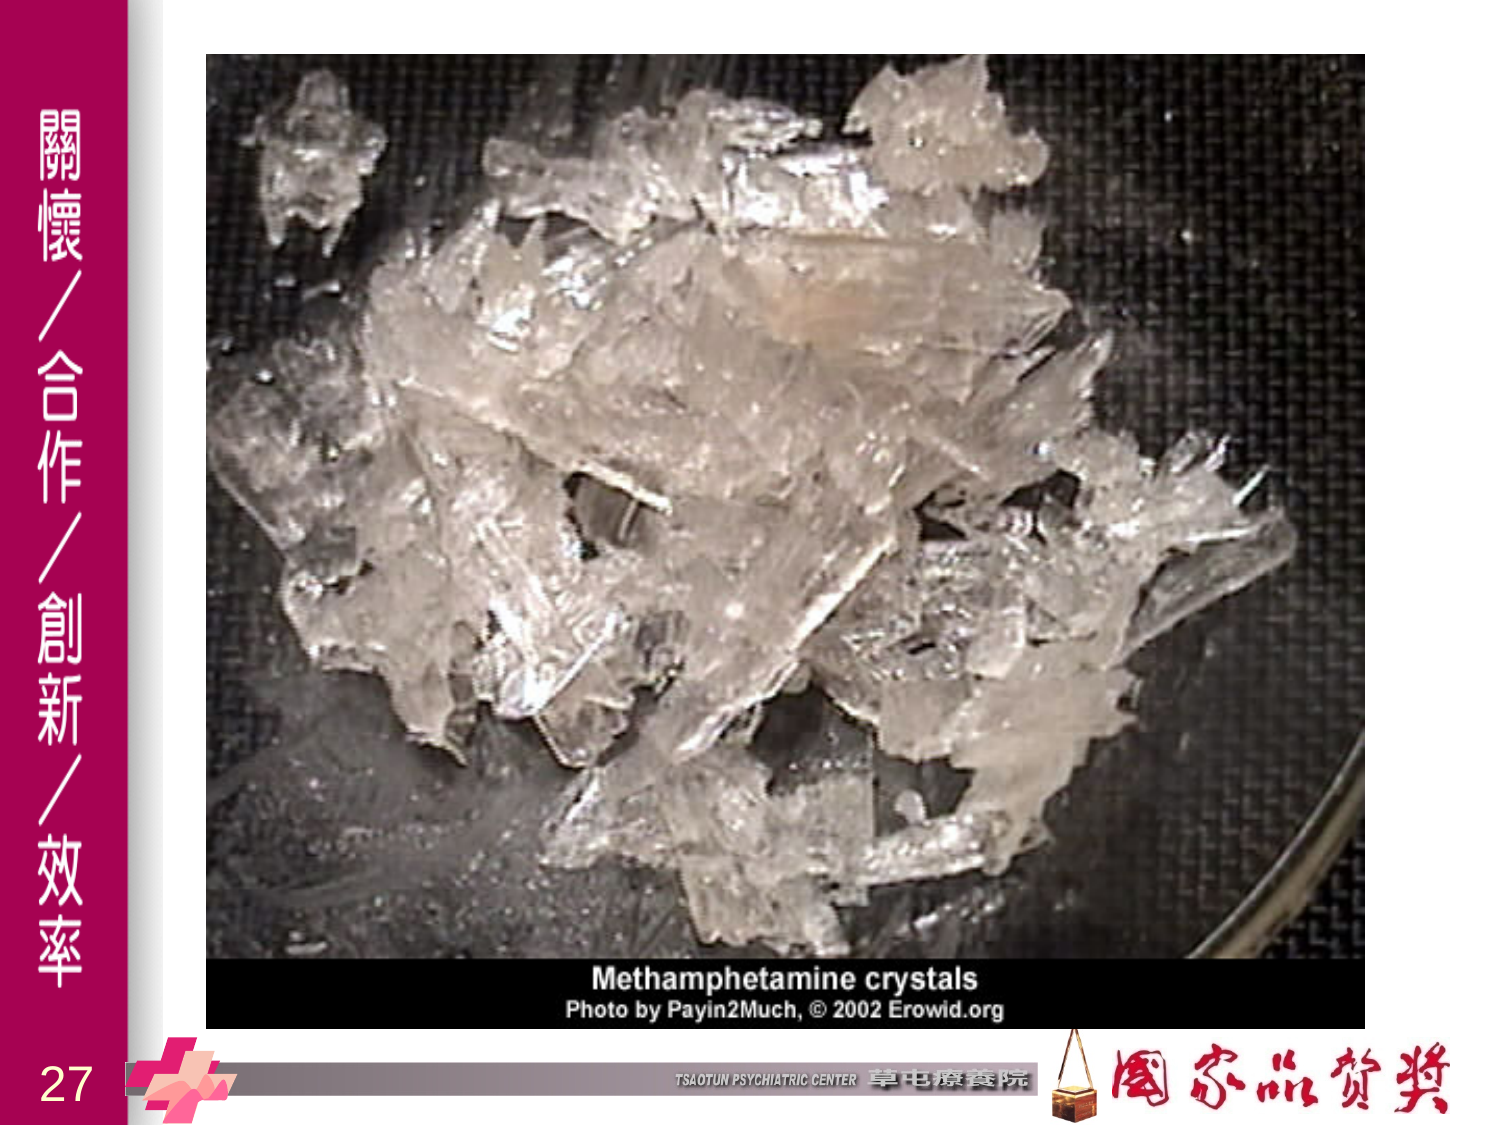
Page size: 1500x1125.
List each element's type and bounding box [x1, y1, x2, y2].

text_box [23, 1043, 337, 1119]
picture [206, 54, 1365, 1029]
